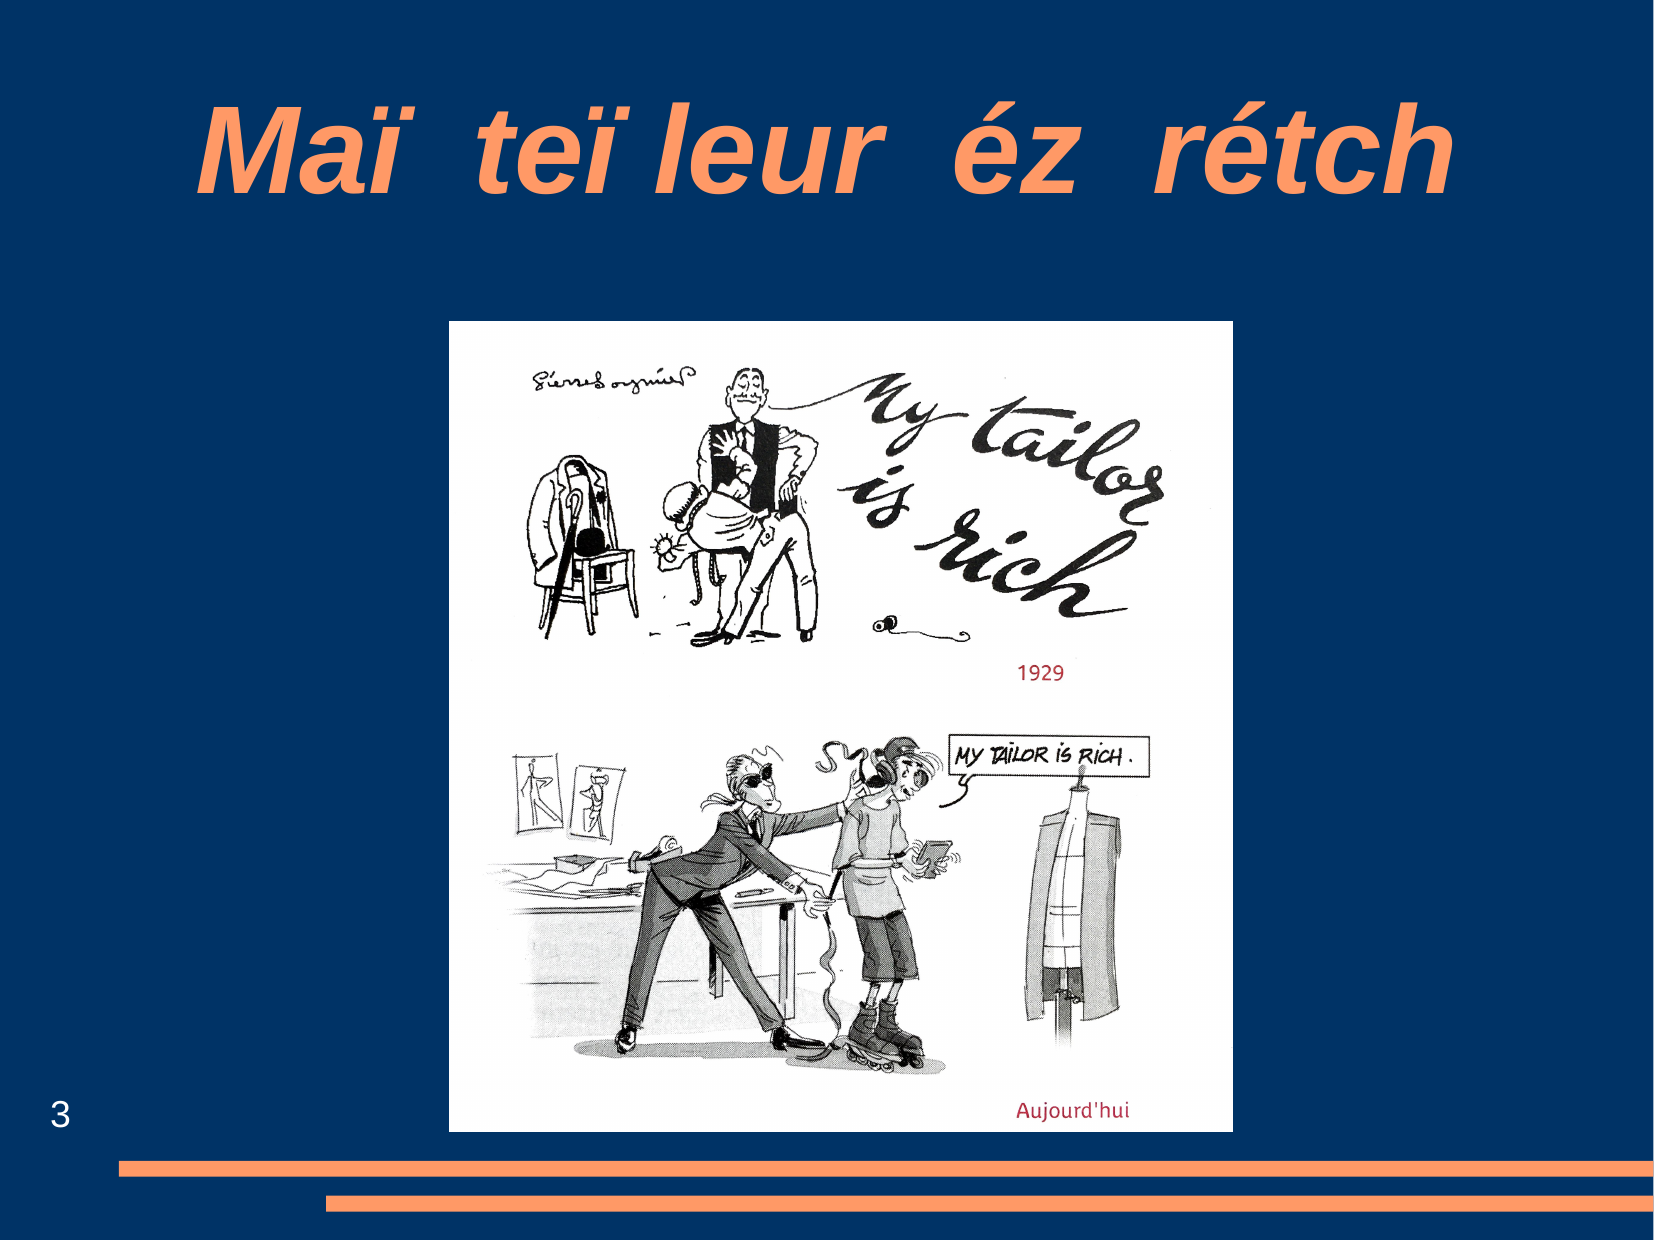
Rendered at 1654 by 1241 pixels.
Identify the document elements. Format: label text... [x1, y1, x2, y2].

picture [449, 321, 1233, 1132]
title Maï teï leur éz rétch [121, 46, 1534, 254]
